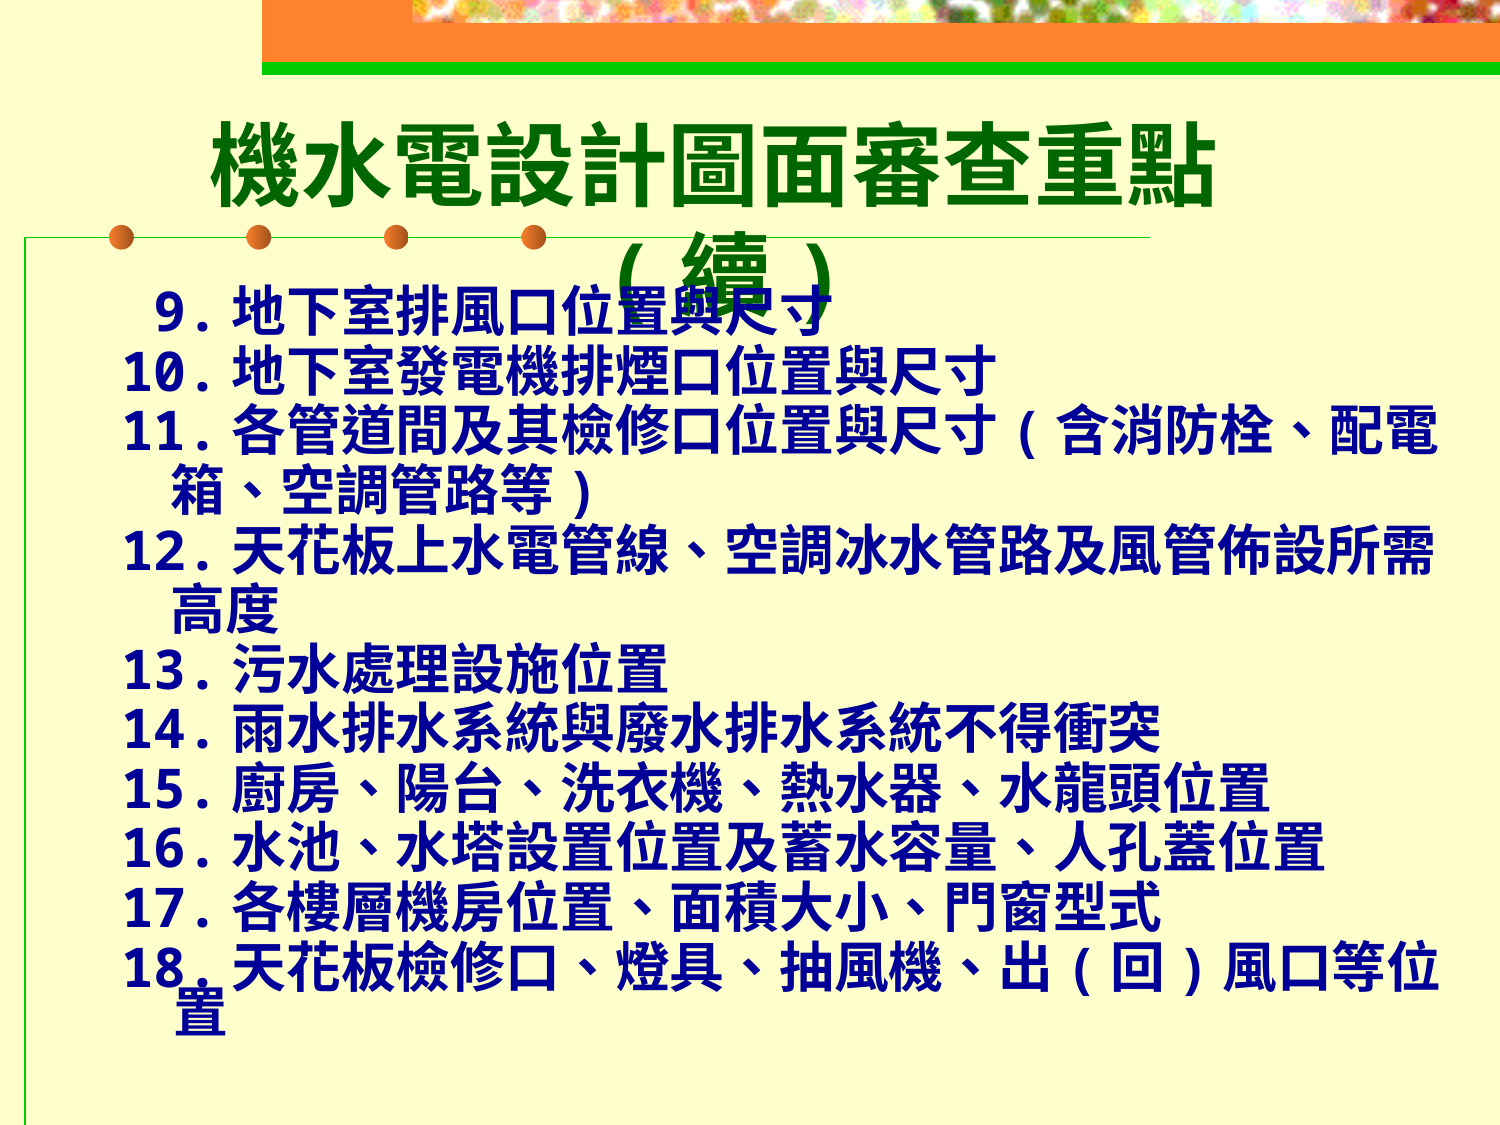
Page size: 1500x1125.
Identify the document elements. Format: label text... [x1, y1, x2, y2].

list 9.地下室排風口位置與尺寸 10.地下室發電機排煙口位置與尺寸 11.各管道間及其檢修口位置與尺寸(含消防栓、配電 箱、空調管路等) 12.天花板上水電管線、空調冰水管路及風管佈設所需 高度 13.污水處理設施位置 14.雨水排水系統與廢水排水系統不得衝突 15.廚房、陽台、洗衣機、熱水器、水龍頭位置 16.水池、水塔設置位置及蓄水容量、人孔蓋位置 17.各樓層機房位置、面積大小、門窗型式 18.天花板檢修口、燈具、抽風機、出(回)風口等位置 [53, 287, 1500, 1051]
title 機水電設計圖面審查重點(續) [87, 99, 1363, 225]
